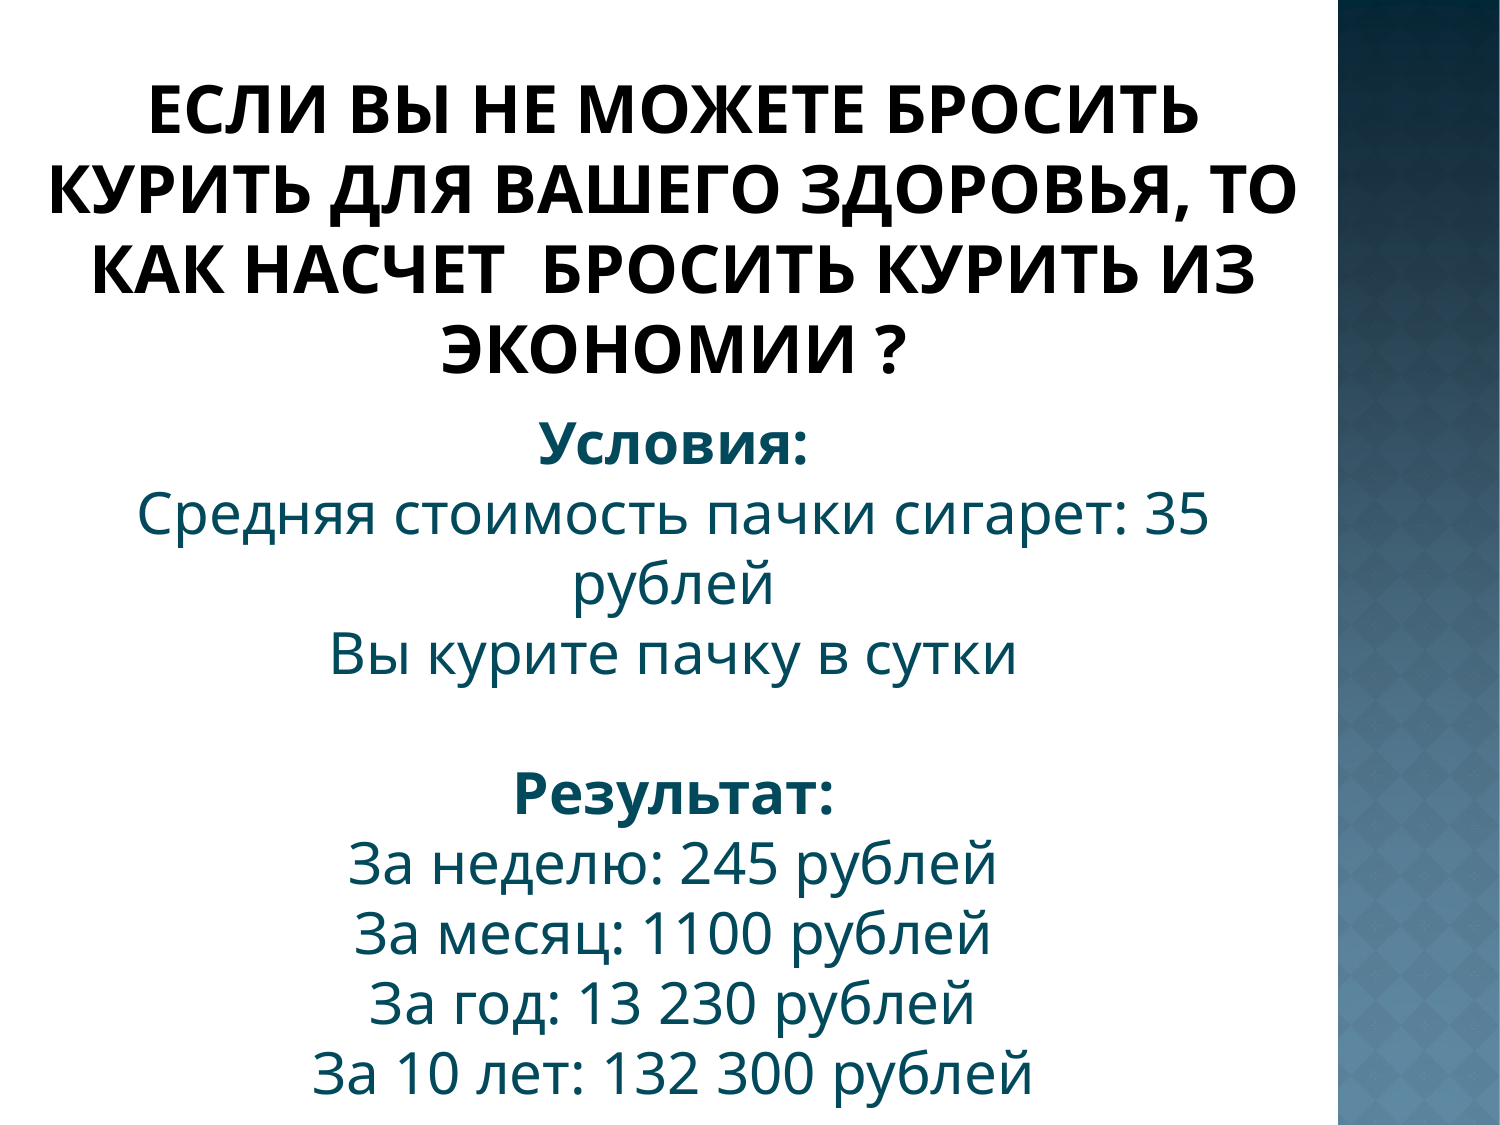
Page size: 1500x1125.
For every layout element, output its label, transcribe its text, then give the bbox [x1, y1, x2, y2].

text_box Условия: Средняя стоимость пачки сигарет: 35 рублей Вы курите пачку в сутки Результат: За неделю: 245 рублей За месяц: 1100 рублей За год: 13 230 рублей За 10 лет: 132 300 рублей [23, 398, 1324, 1125]
title если вы не можете бросить курить для вашего здоровья, то как насчет бросить курить из экономии ? [11, 23, 1336, 422]
